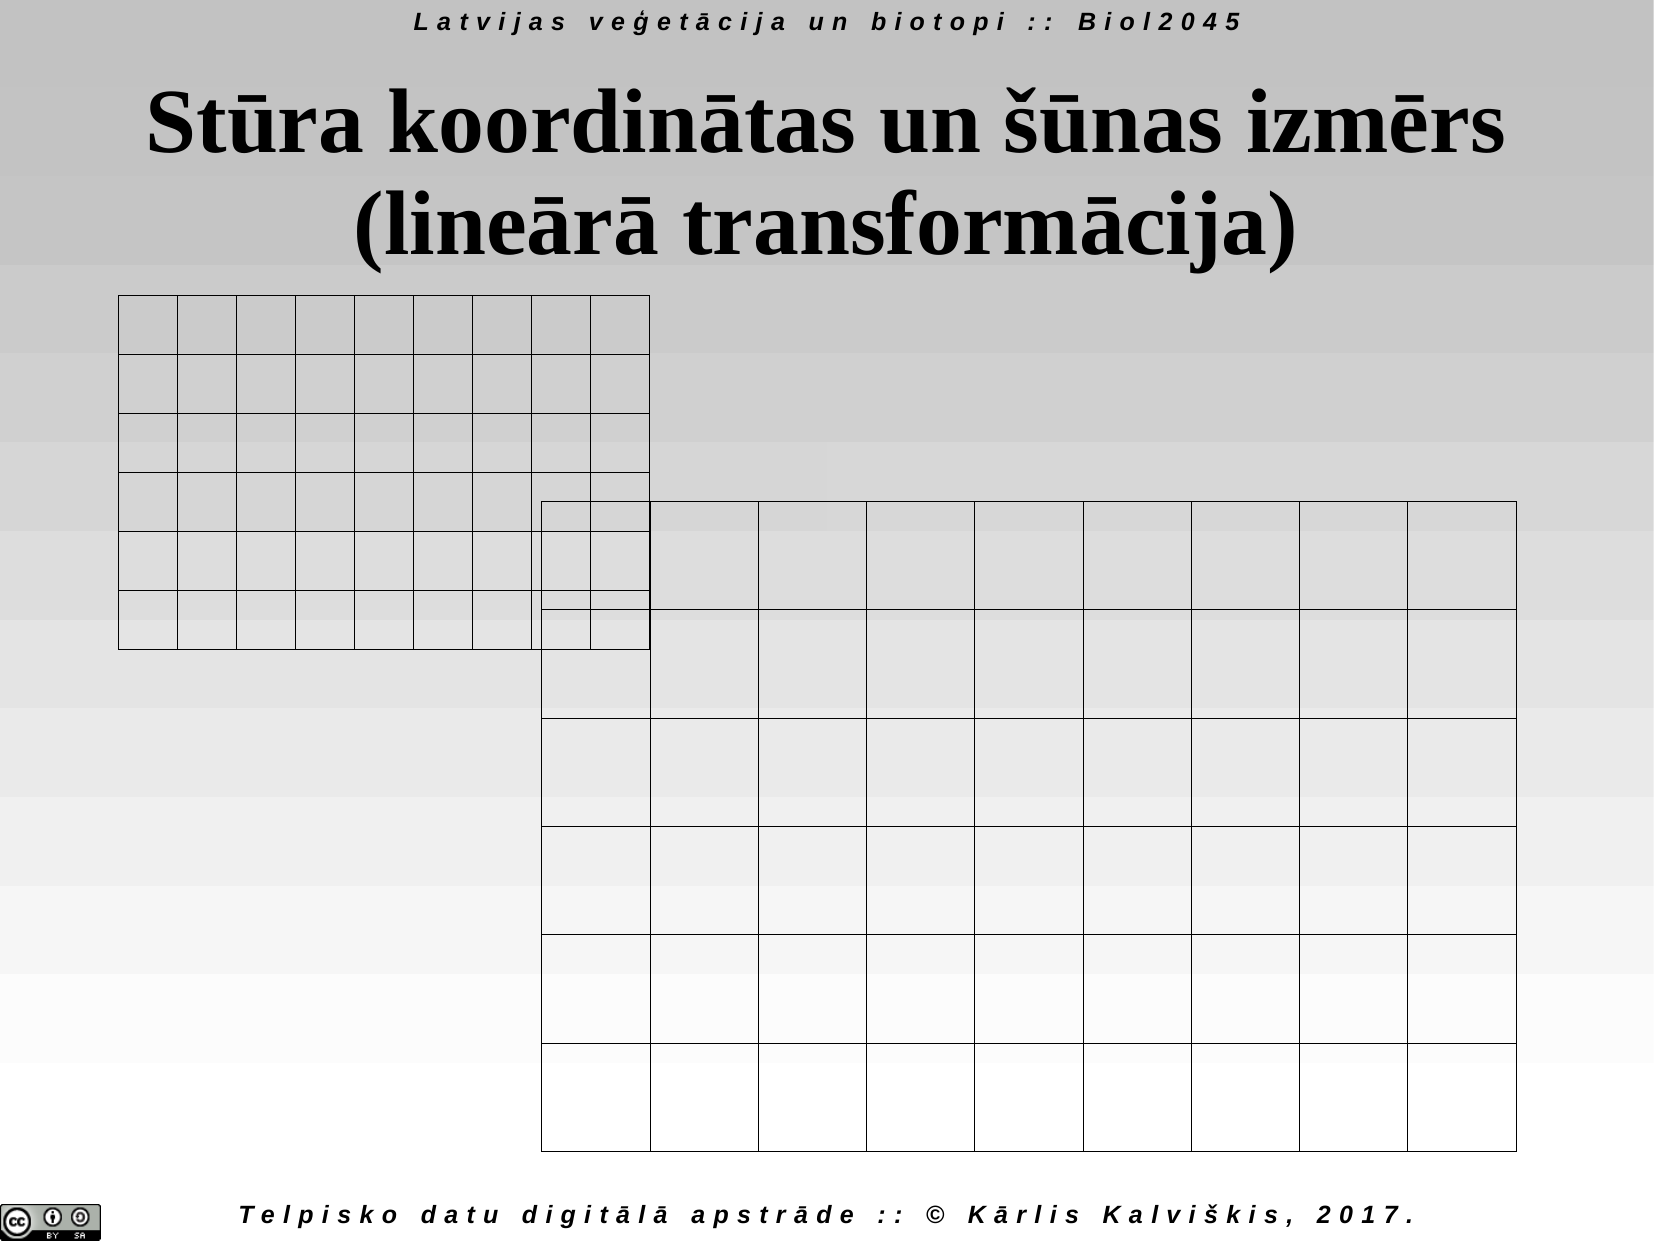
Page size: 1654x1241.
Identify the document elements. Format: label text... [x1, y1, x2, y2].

title Stūra koordinātas un šūnas izmērs (lineārā transformācija) [29, 56, 1625, 289]
picture [0, 0, 1654, 1241]
